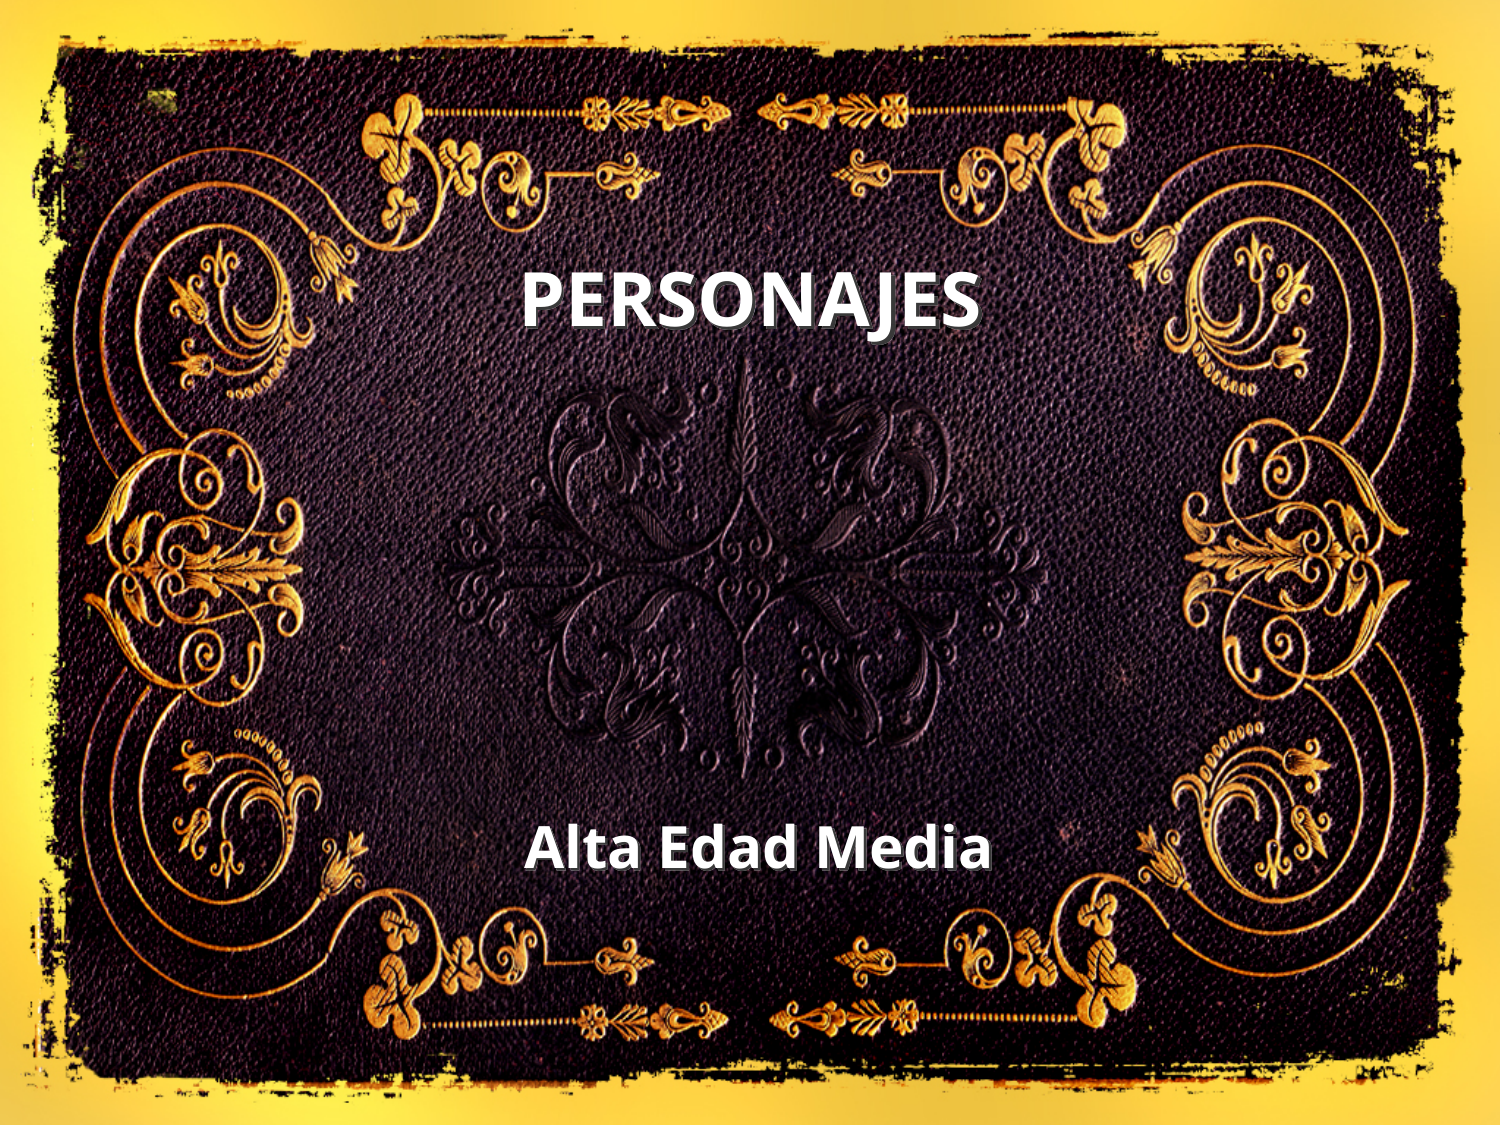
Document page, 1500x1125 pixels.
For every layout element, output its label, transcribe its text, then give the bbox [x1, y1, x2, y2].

title Alta Edad Media [318, 779, 1199, 910]
title PERSONAJES [309, 231, 1191, 362]
picture [0, 0, 1500, 1125]
